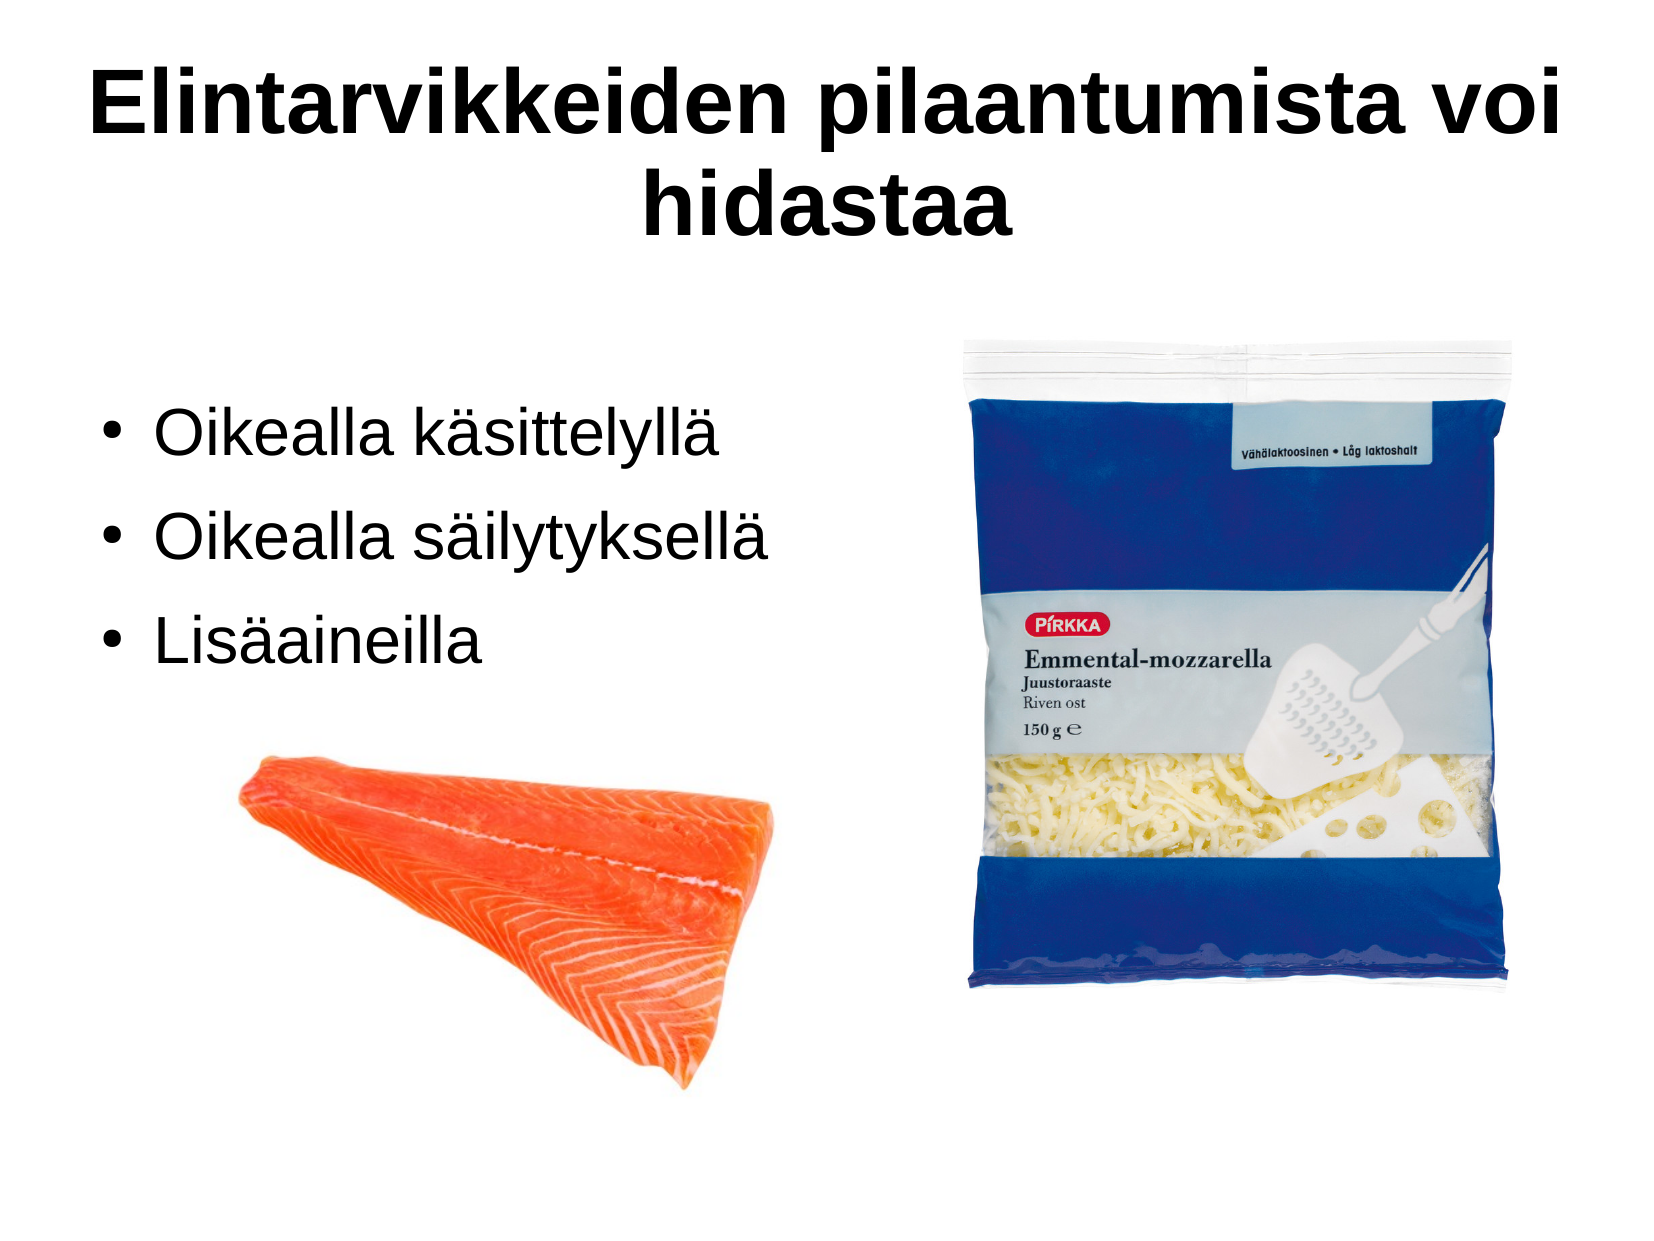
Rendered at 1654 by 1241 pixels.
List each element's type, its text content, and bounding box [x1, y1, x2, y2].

picture [953, 330, 1524, 1005]
title Elintarvikkeiden pilaantumista voi hidastaa [82, 49, 1571, 257]
picture [201, 697, 827, 1123]
list Oikealla käsittelyllä Oikealla säilytyksellä Lisäaineilla [82, 290, 809, 1010]
